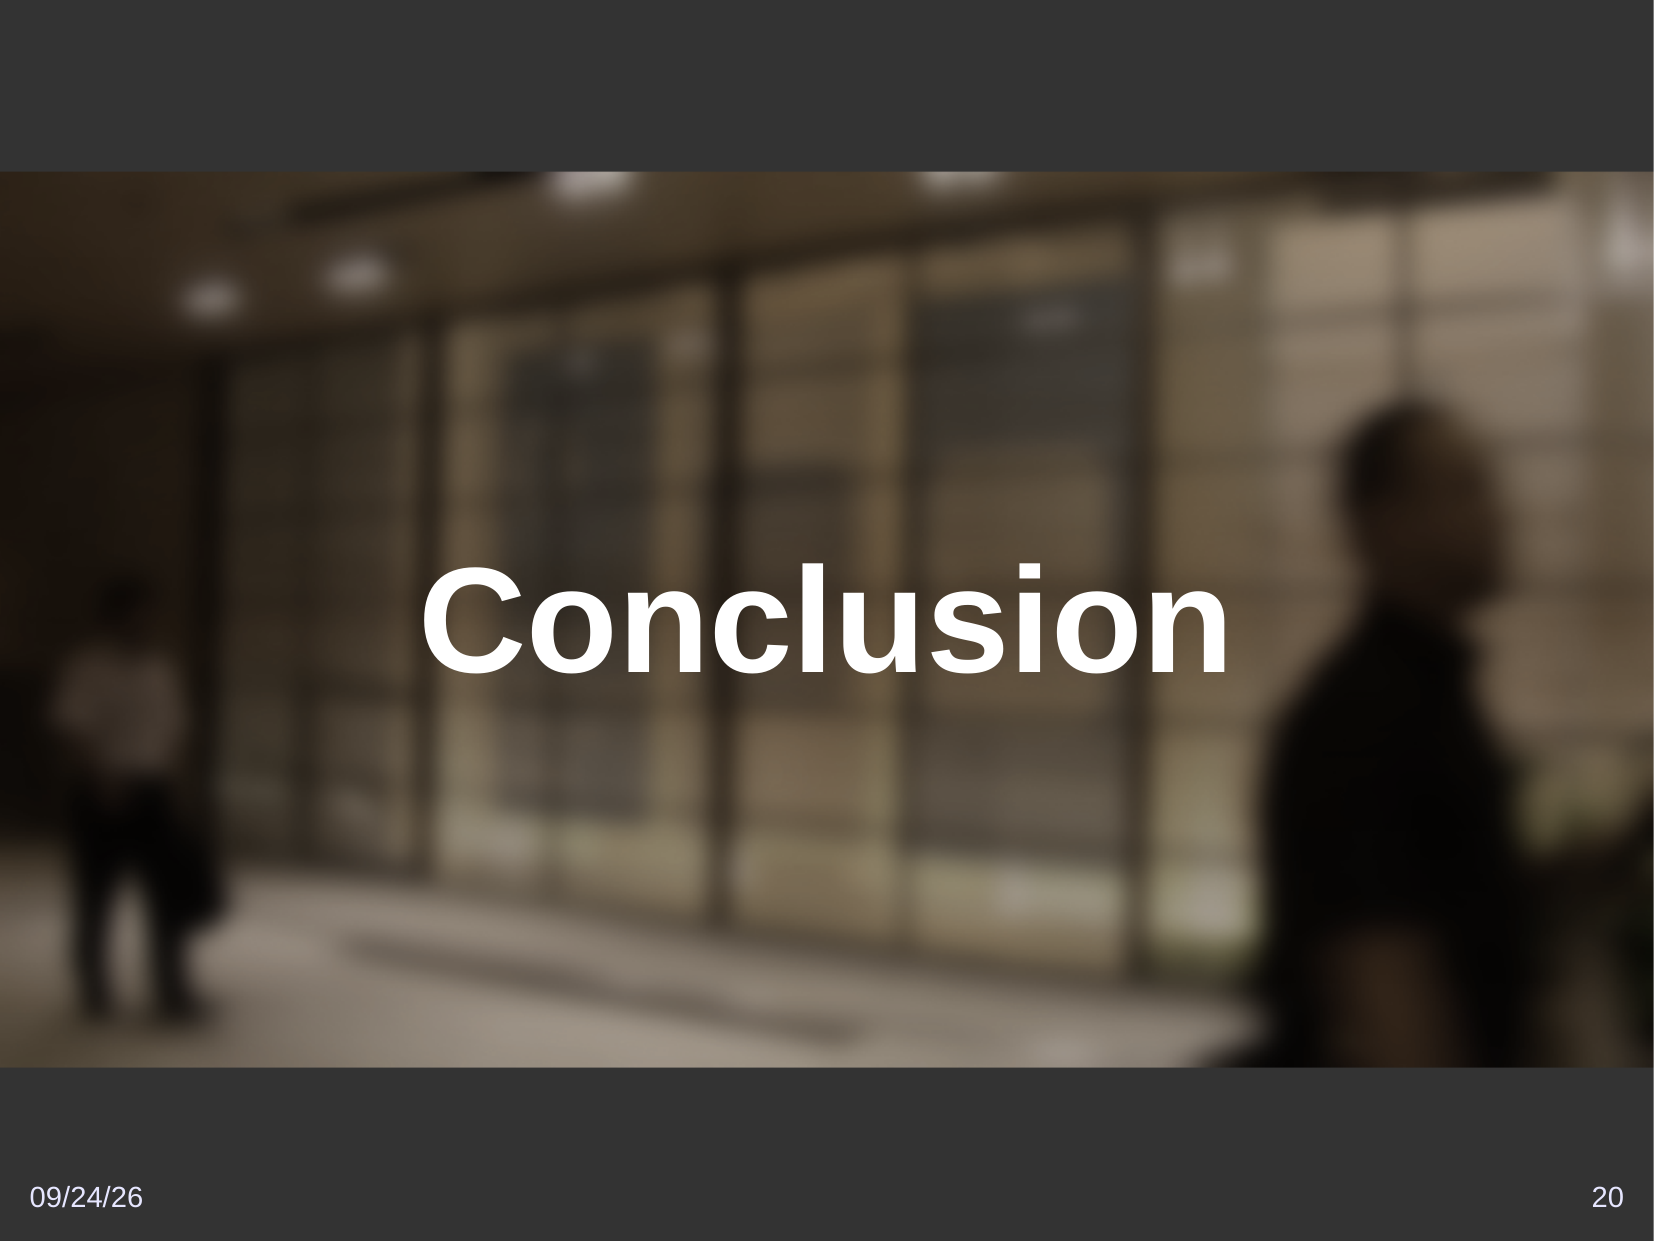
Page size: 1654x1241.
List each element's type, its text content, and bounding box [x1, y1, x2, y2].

title Conclusion [29, 214, 1625, 1027]
picture [0, 0, 1654, 1241]
